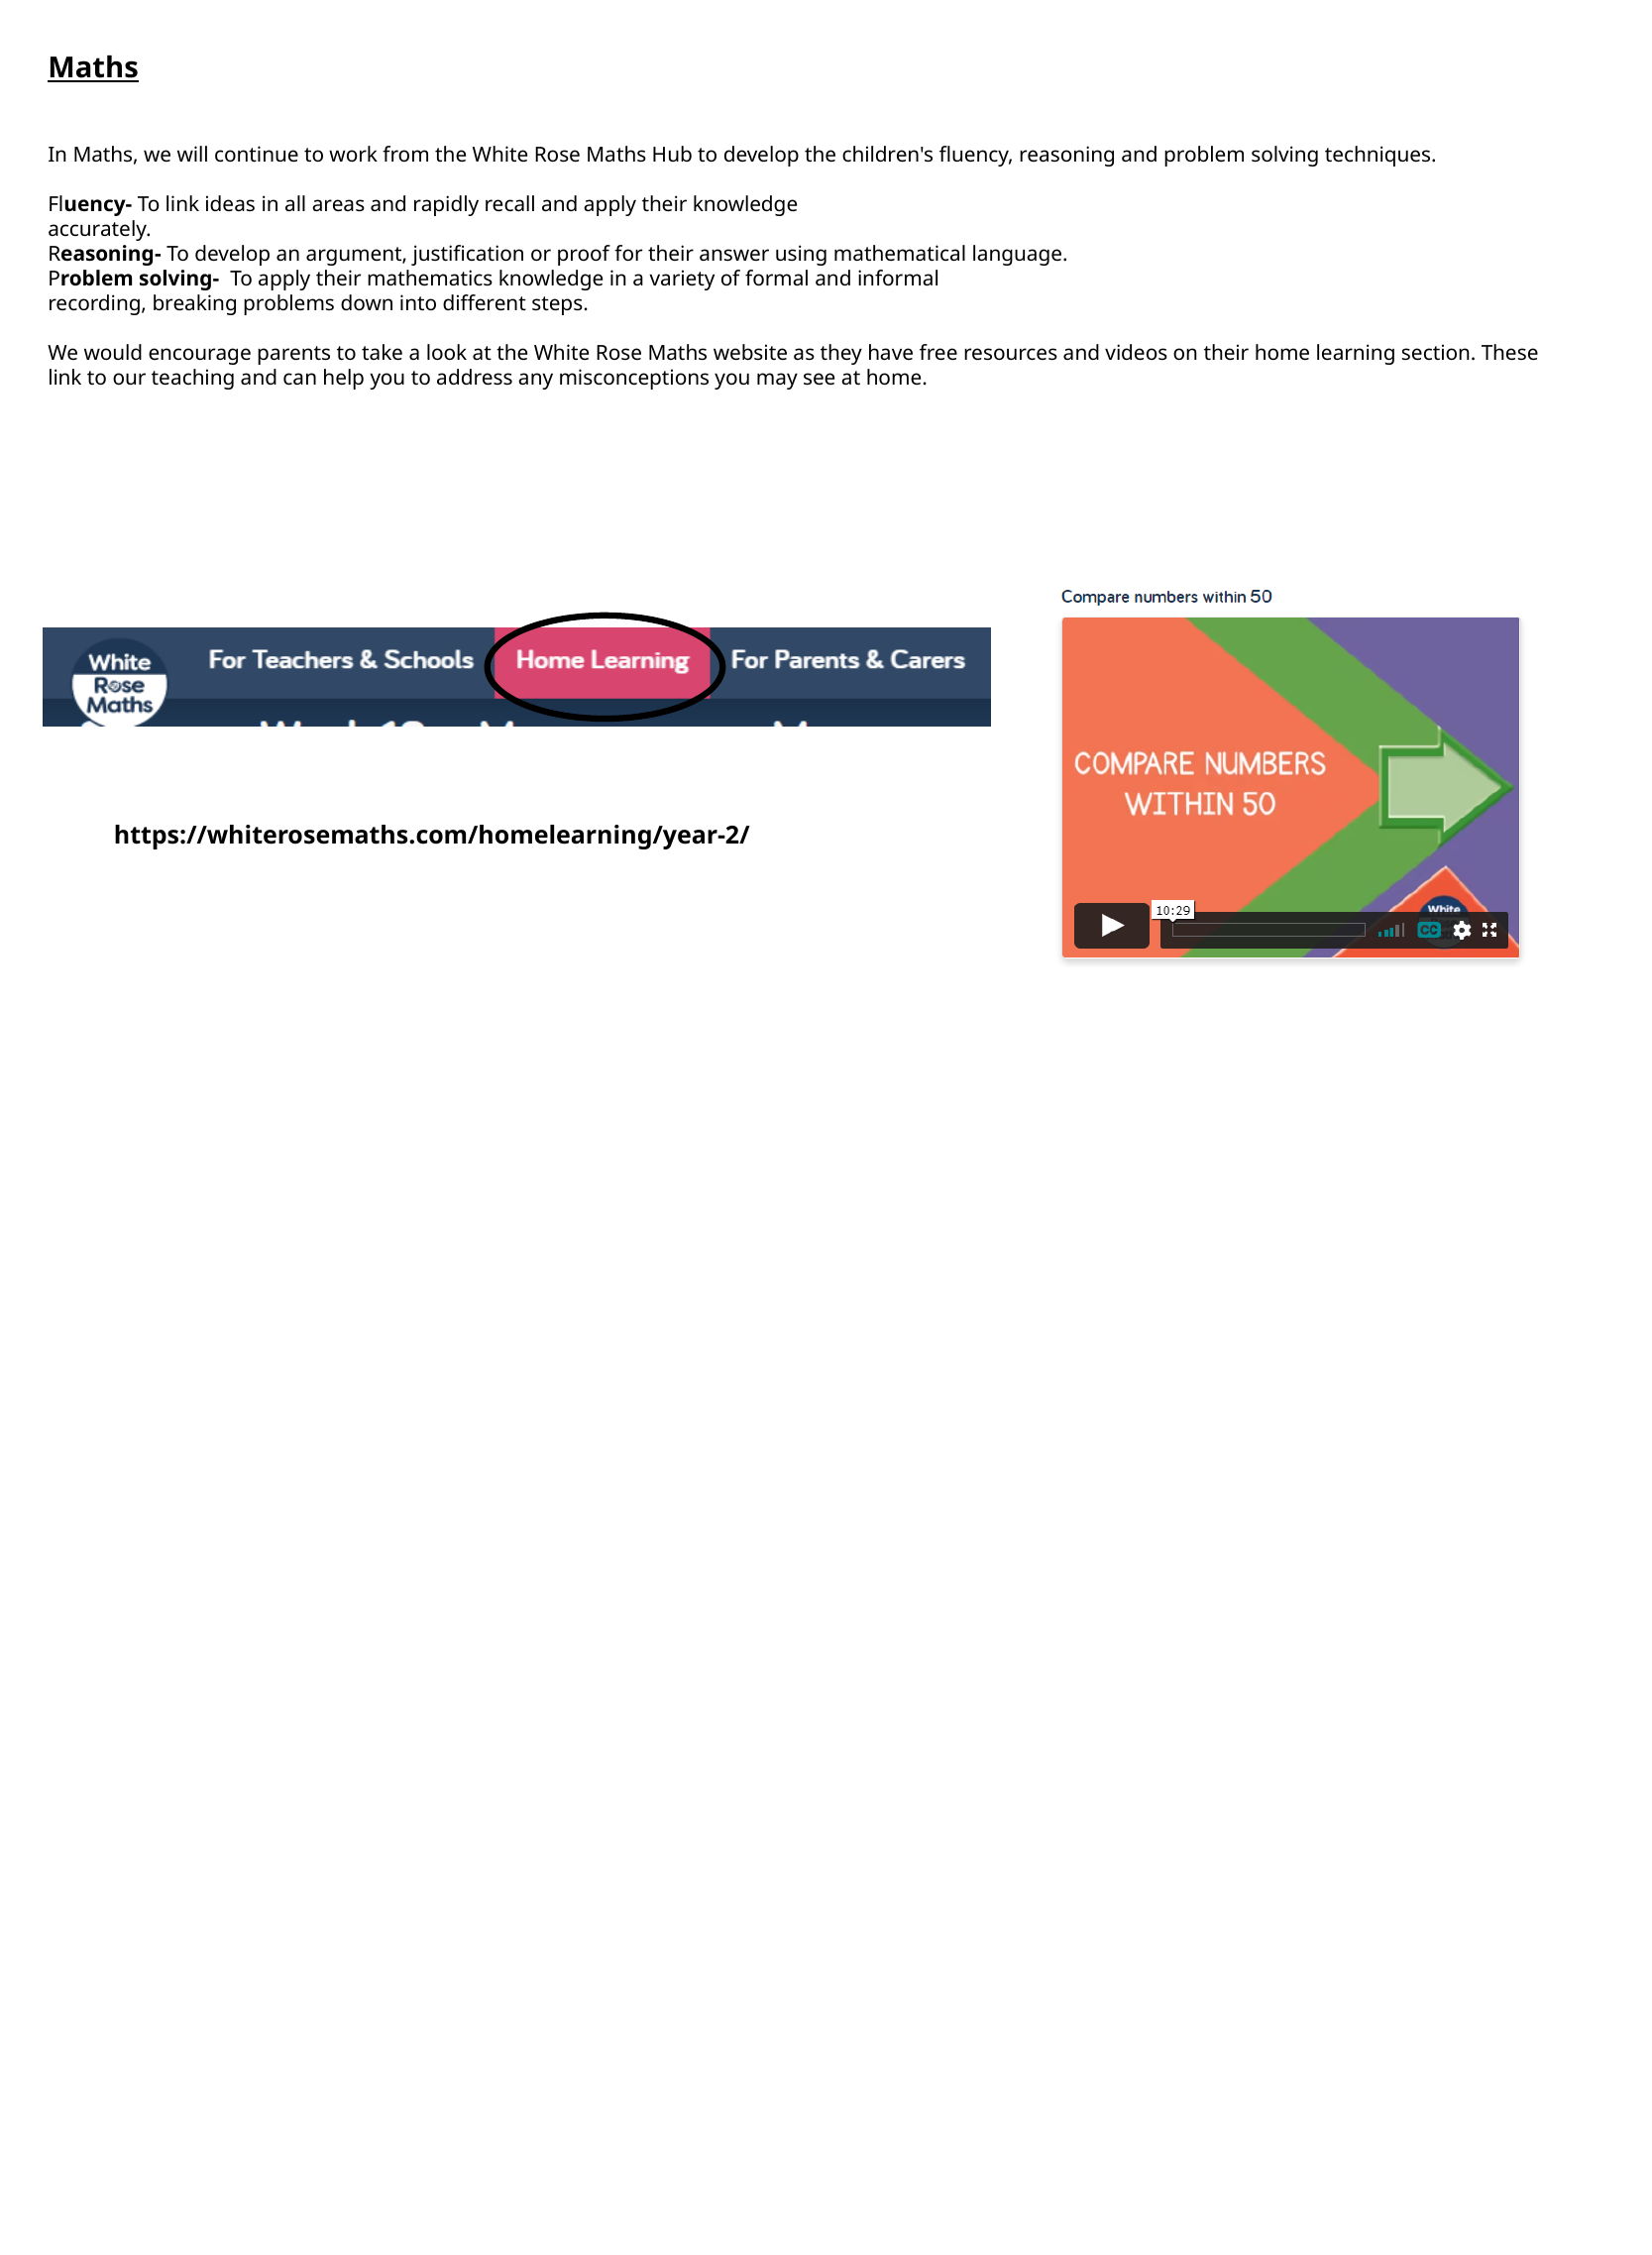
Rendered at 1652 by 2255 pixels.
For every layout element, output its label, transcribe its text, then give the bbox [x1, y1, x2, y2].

text_box In Maths, we will continue to work from the White Rose Maths Hub to develop the children's fluency, reasoning and problem solving techniques. Fluency- To link ideas in all areas and rapidly recall and apply their knowledge accurately. Reasoning- To develop an argument, justification or proof for their answer using mathematical language. Problem solving- To apply their mathematics knowledge in a variety of formal and informal recording, breaking problems down into different steps. We would encourage parents to take a look at the White Rose Maths website as they have free resources and videos on their home learning section. These link to our teaching and can help you to address any misconceptions you may see at home. [33, 134, 1578, 399]
text_box Maths [33, 41, 244, 92]
picture [43, 627, 991, 727]
text_box https://whiterosemaths.com/homelearning/year-2/ [98, 811, 1025, 857]
text_box [487, 615, 723, 720]
picture [1054, 580, 1529, 968]
